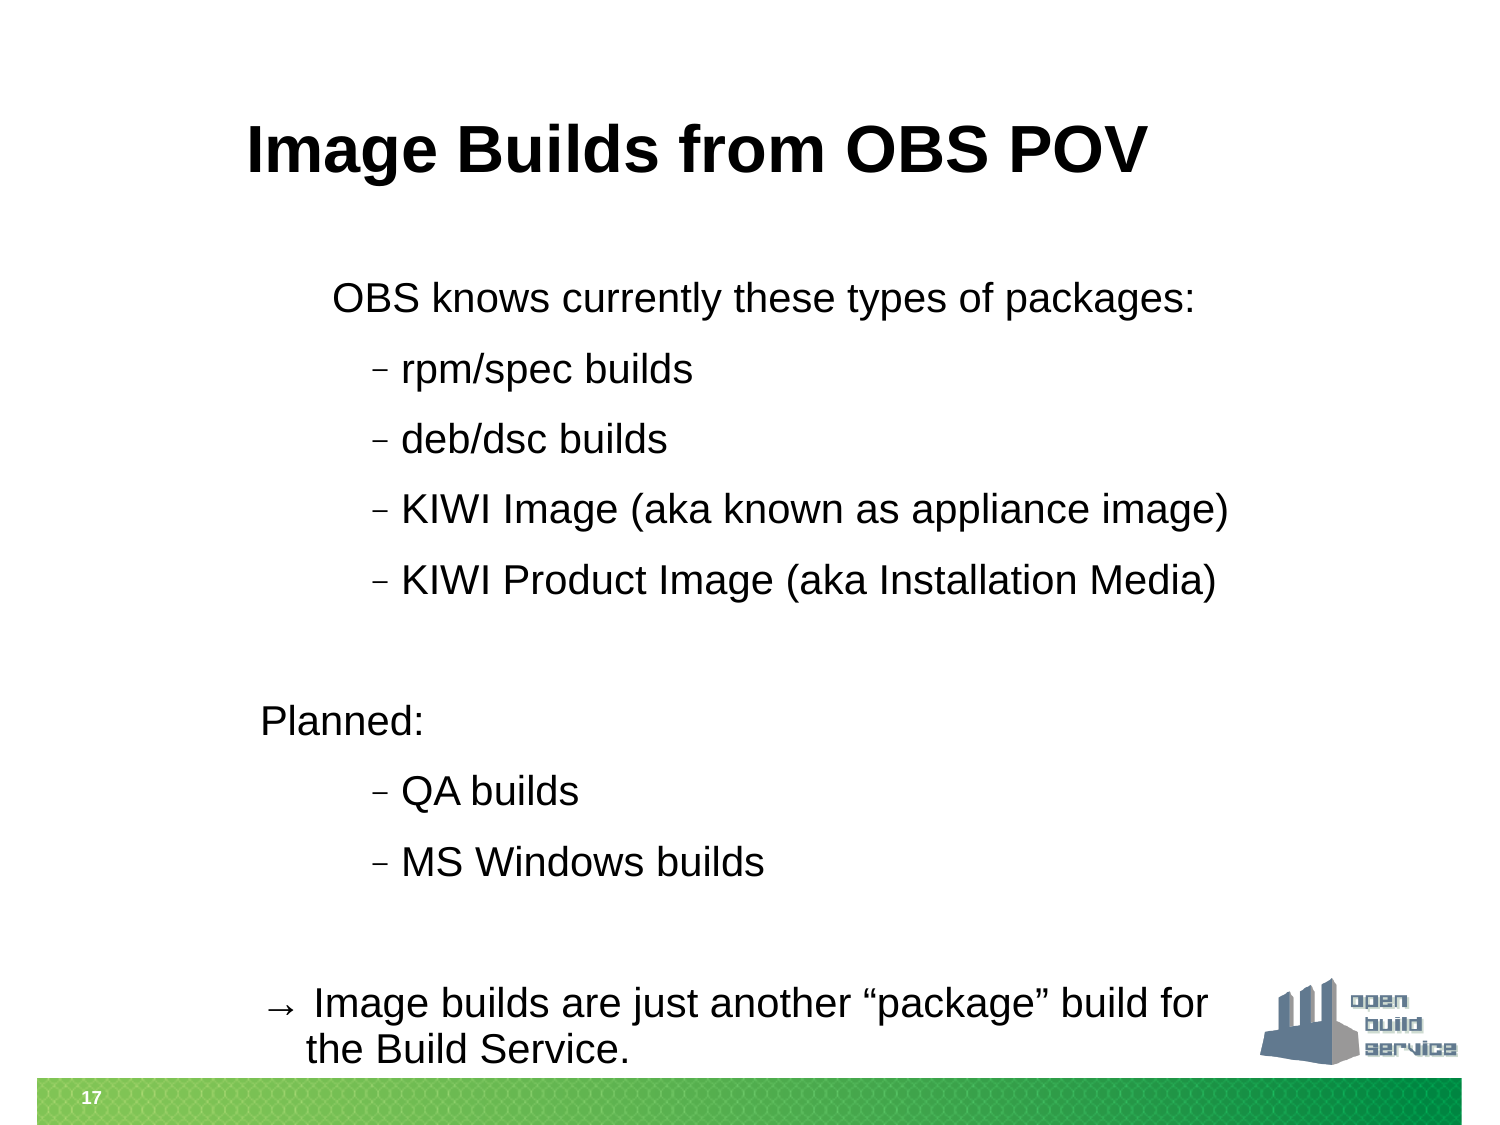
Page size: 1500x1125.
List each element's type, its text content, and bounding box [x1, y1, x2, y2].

title Image Builds from OBS POV [246, 60, 1409, 239]
picture [1431, 978, 1458, 1065]
picture [37, 1078, 1462, 1125]
list OBS knows currently these types of packages: rpm/spec builds deb/dsc builds KIWI Image (aka known as appliance image) KIWI Product Image (aka Installation Media) Planned: QA builds MS Windows builds → Image builds are just another “package” build for the Build Service. [245, 267, 1431, 1081]
